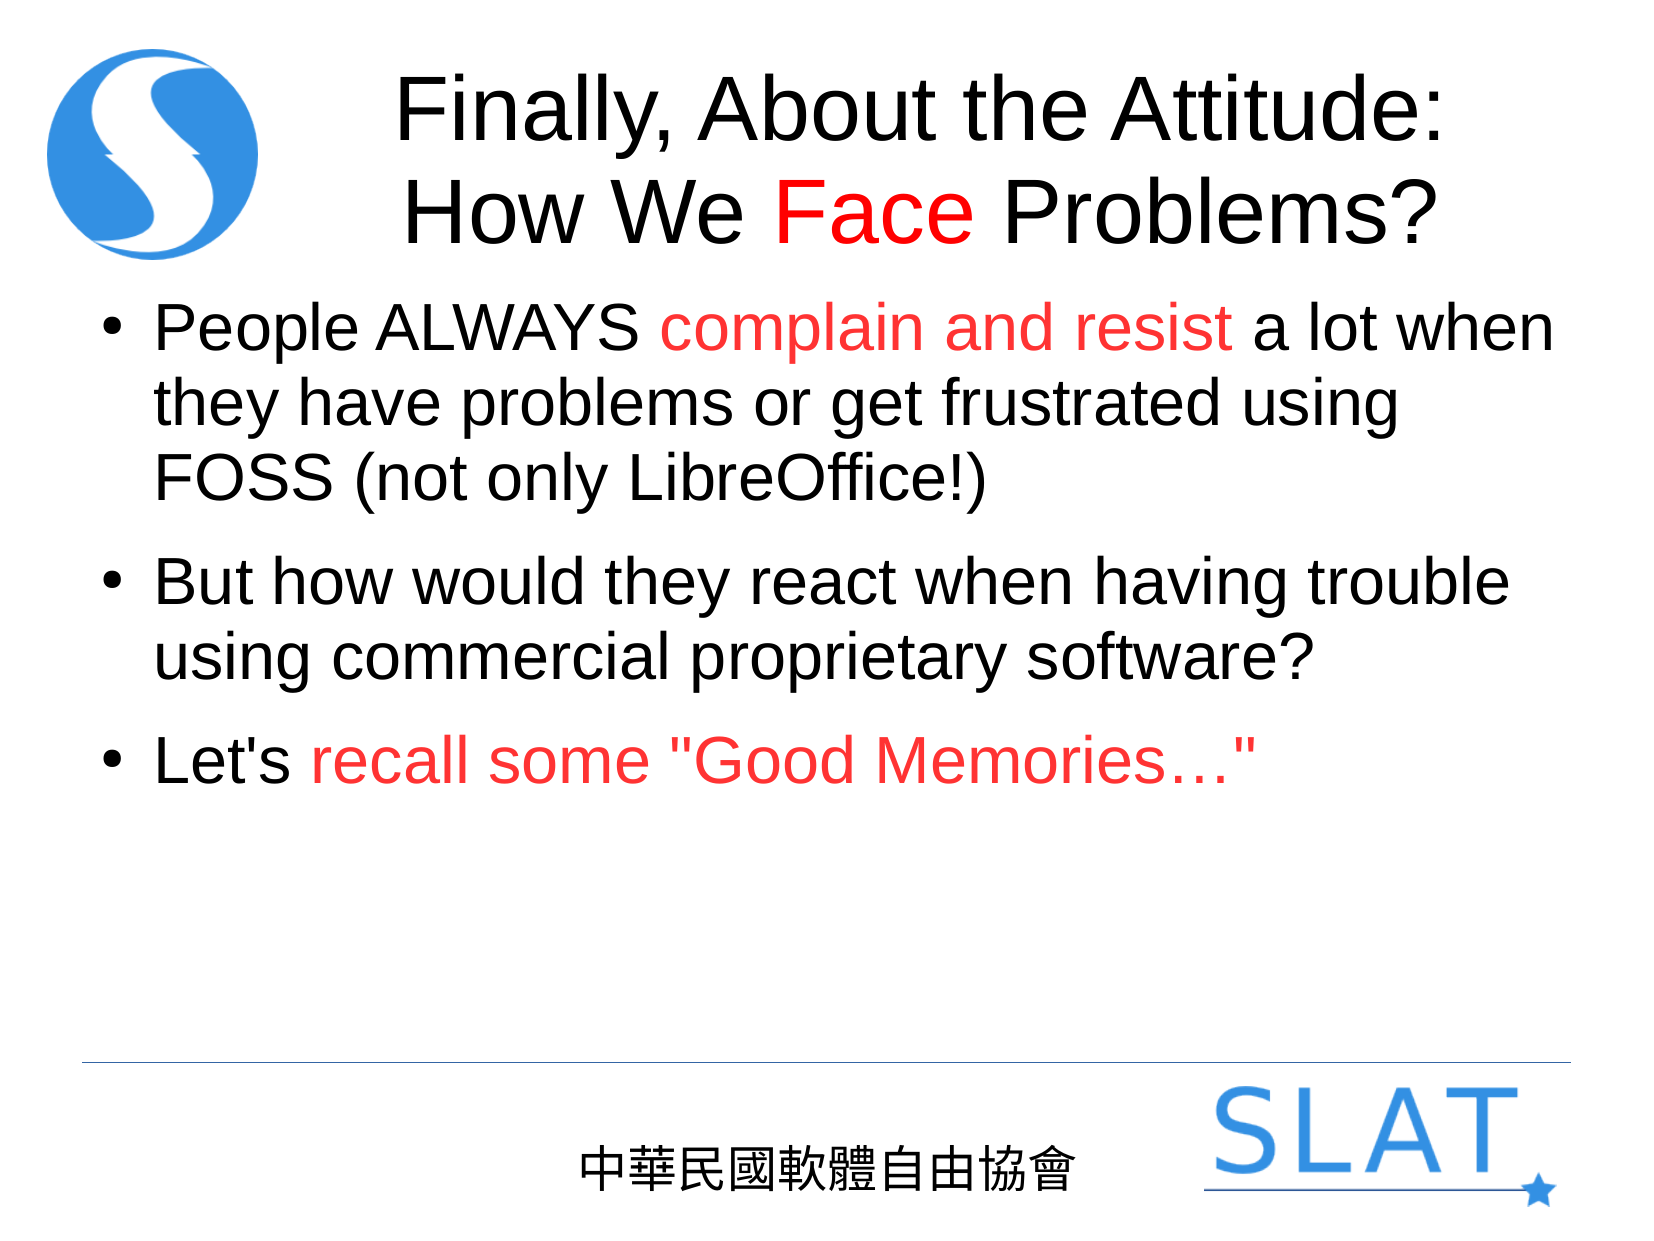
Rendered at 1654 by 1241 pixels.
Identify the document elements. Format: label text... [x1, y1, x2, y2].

picture [47, 49, 258, 260]
list People ALWAYS complain and resist a lot when they have problems or get frustrated using FOSS (not only LibreOffice!) But how would they react when having trouble using commercial proprietary software? Let's recall some "Good Memories…" [82, 290, 1571, 1010]
title Finally, About the Attitude: How We Face Problems? [259, 35, 1583, 285]
picture [1204, 1086, 1557, 1207]
